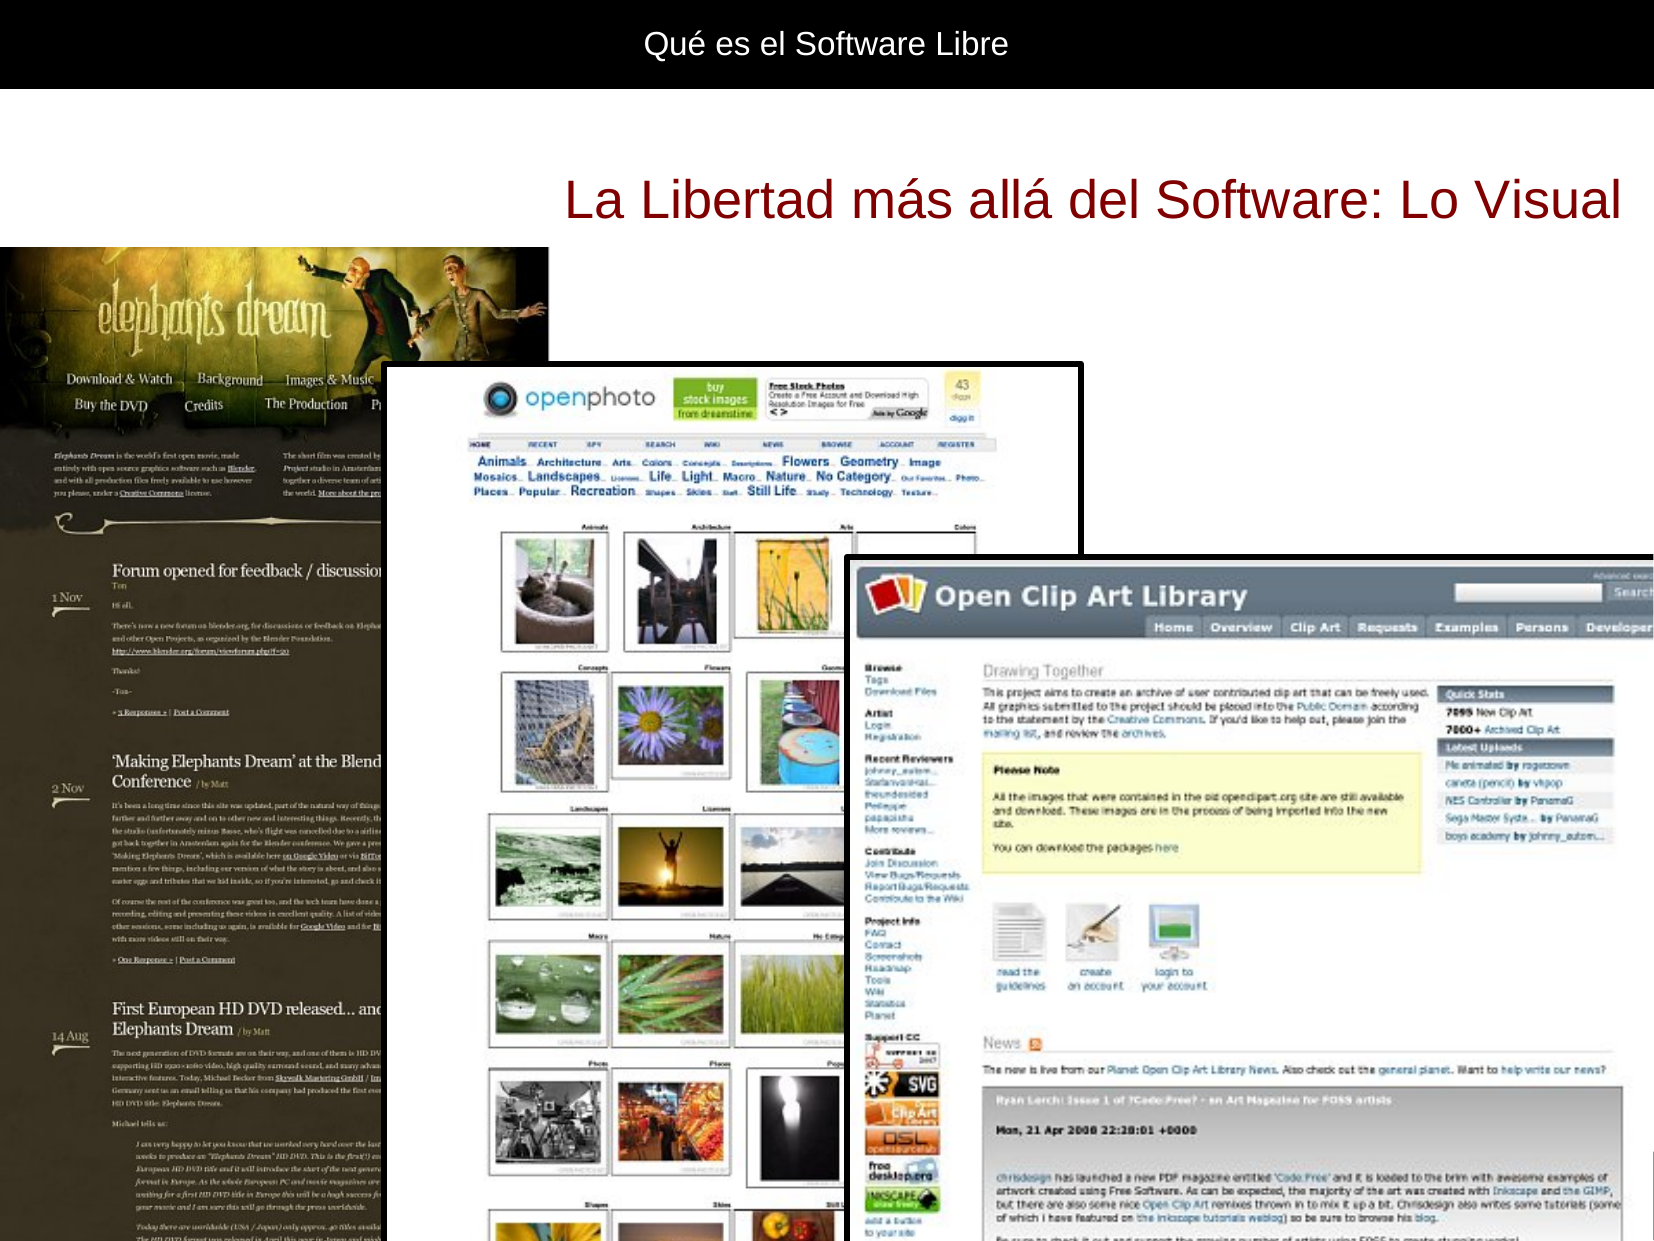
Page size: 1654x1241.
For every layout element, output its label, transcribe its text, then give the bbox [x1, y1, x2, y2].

title La Libertad más allá del Software: Lo Visual [147, 147, 1625, 252]
picture [849, 559, 1654, 1241]
picture [0, 247, 550, 1241]
picture [387, 366, 1078, 1241]
